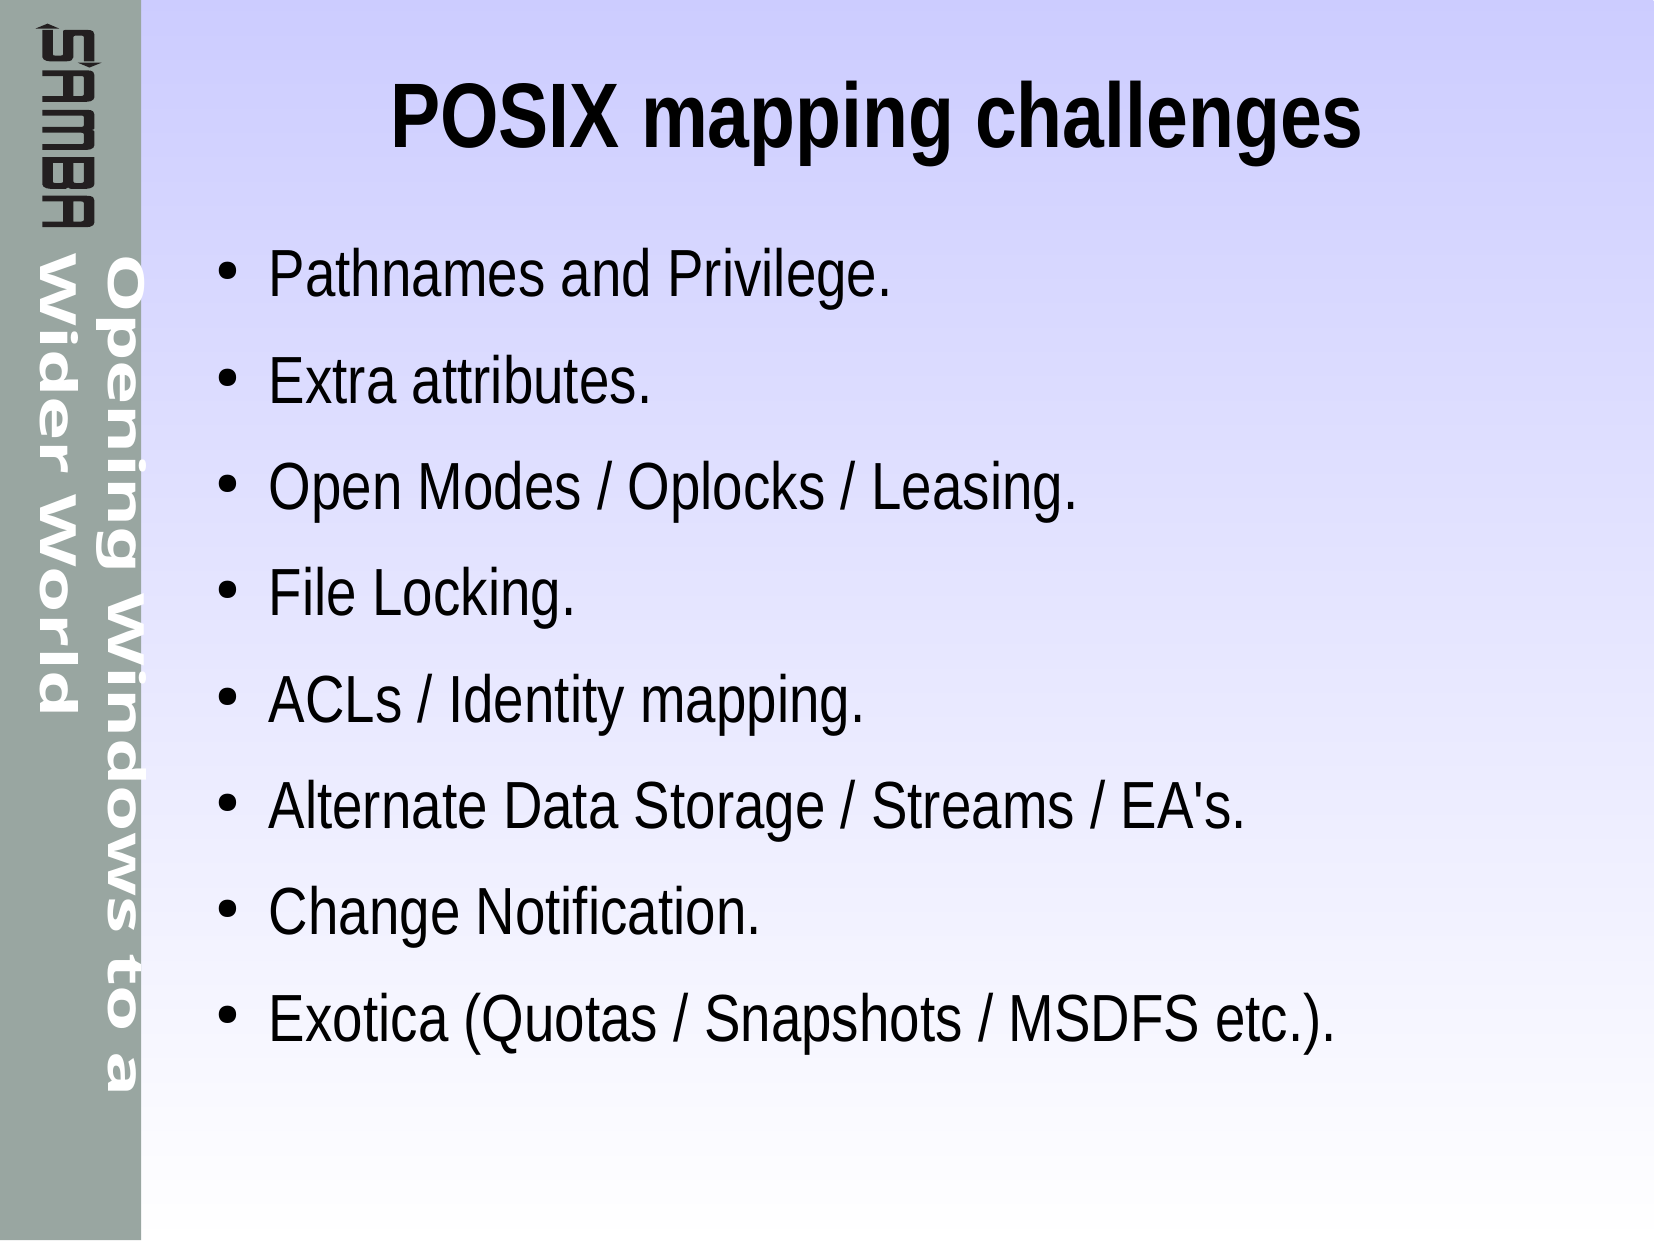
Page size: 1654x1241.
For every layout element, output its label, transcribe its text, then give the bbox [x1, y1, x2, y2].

list Pathnames and Privilege. Extra attributes. Open Modes / Oplocks / Leasing. File Locking. ACLs / Identity mapping. Alternate Data Storage / Streams / EA's. Change Notification. Exotica (Quotas / Snapshots / MSDFS etc.). [197, 234, 1610, 1219]
title POSIX mapping challenges [171, 11, 1584, 219]
